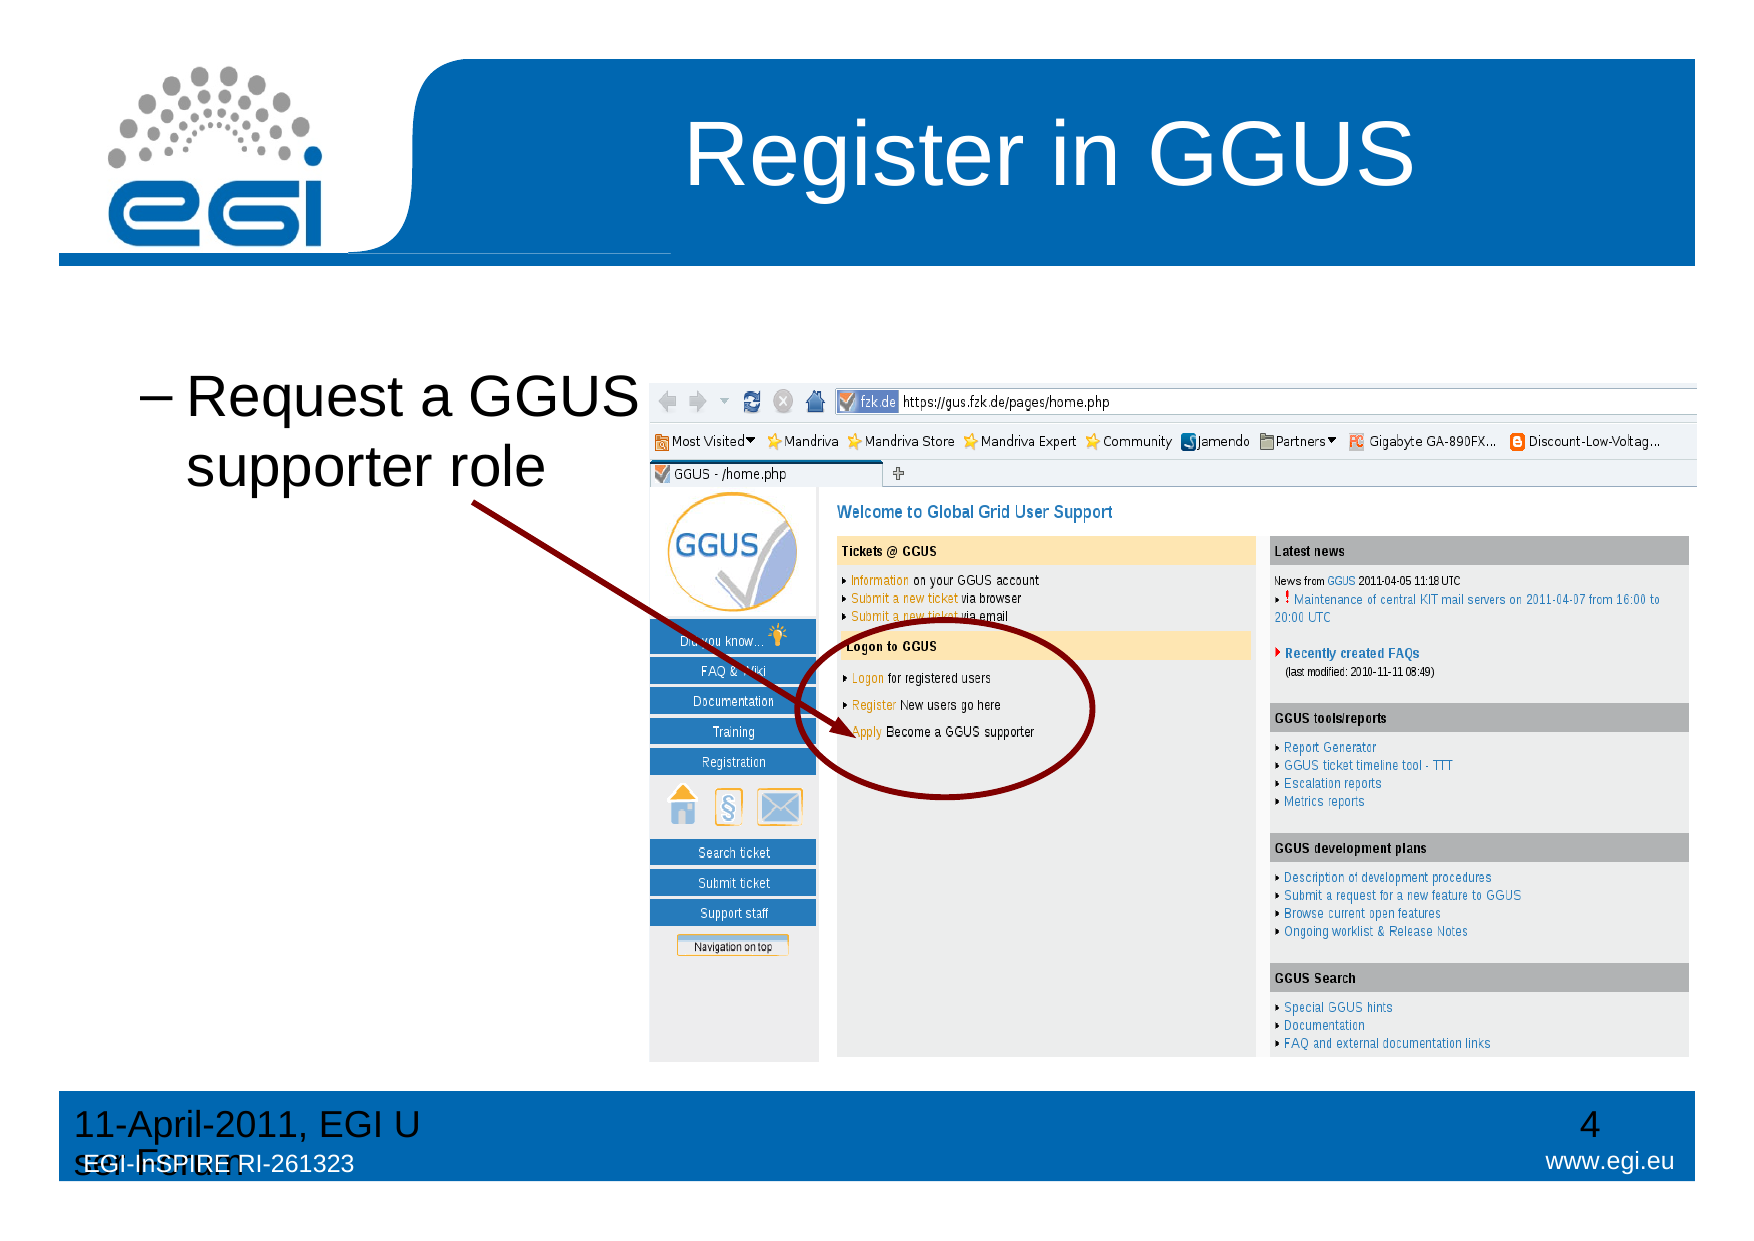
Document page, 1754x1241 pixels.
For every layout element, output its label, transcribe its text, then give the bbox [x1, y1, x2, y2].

picture [59, 59, 348, 253]
title Register in GGUS [439, 31, 1663, 267]
list Request a GGUS supporter role [50, 265, 827, 979]
picture [649, 383, 1697, 1062]
picture [801, 624, 1089, 794]
